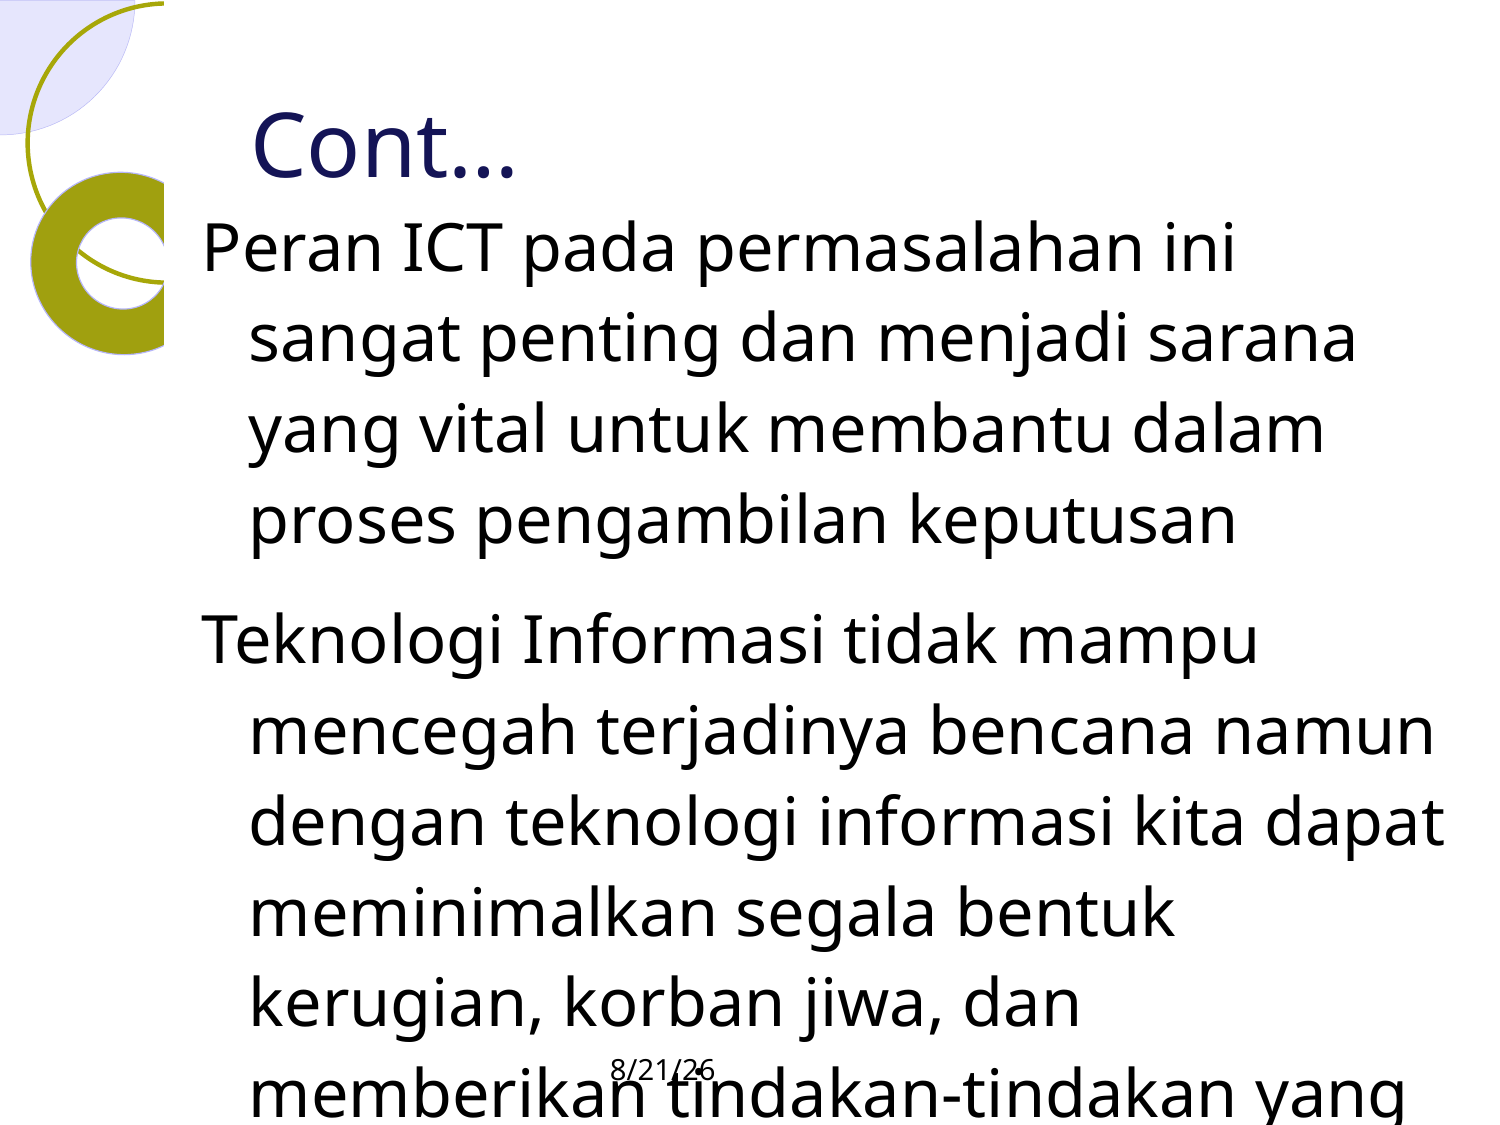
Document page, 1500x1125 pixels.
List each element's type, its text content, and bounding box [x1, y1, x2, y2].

title Cont… [235, 33, 1466, 184]
list Peran ICT pada permasalahan ini sangat penting dan menjadi sarana yang vital untuk membantu dalam proses pengambilan keputusan Teknologi Informasi tidak mampu mencegah terjadinya bencana namun dengan teknologi informasi kita dapat meminimalkan segala bentuk kerugian, korban jiwa, dan memberikan tindakan-tindakan yang efektif dan efisien [173, 184, 1477, 1093]
